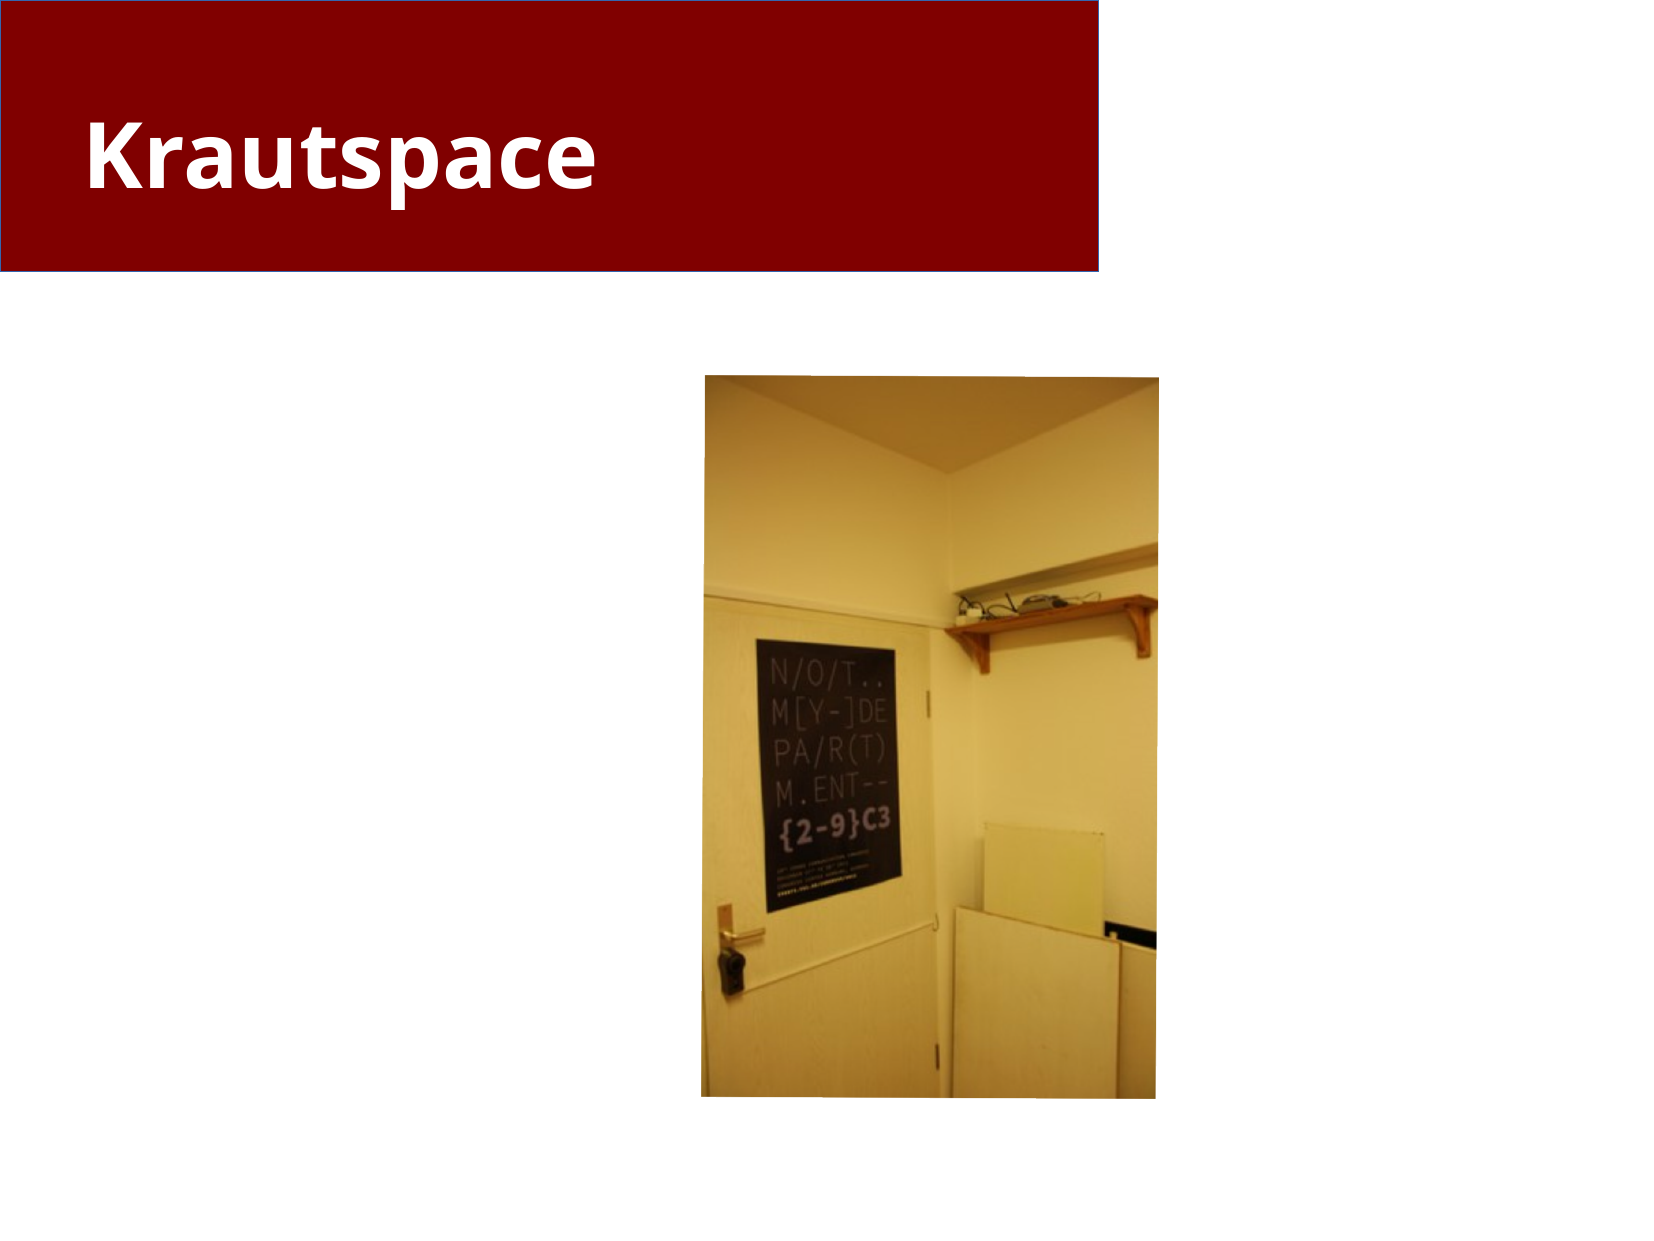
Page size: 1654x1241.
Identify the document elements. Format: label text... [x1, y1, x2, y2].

title Krautspace [82, 49, 1028, 257]
picture [700, 374, 1159, 1100]
